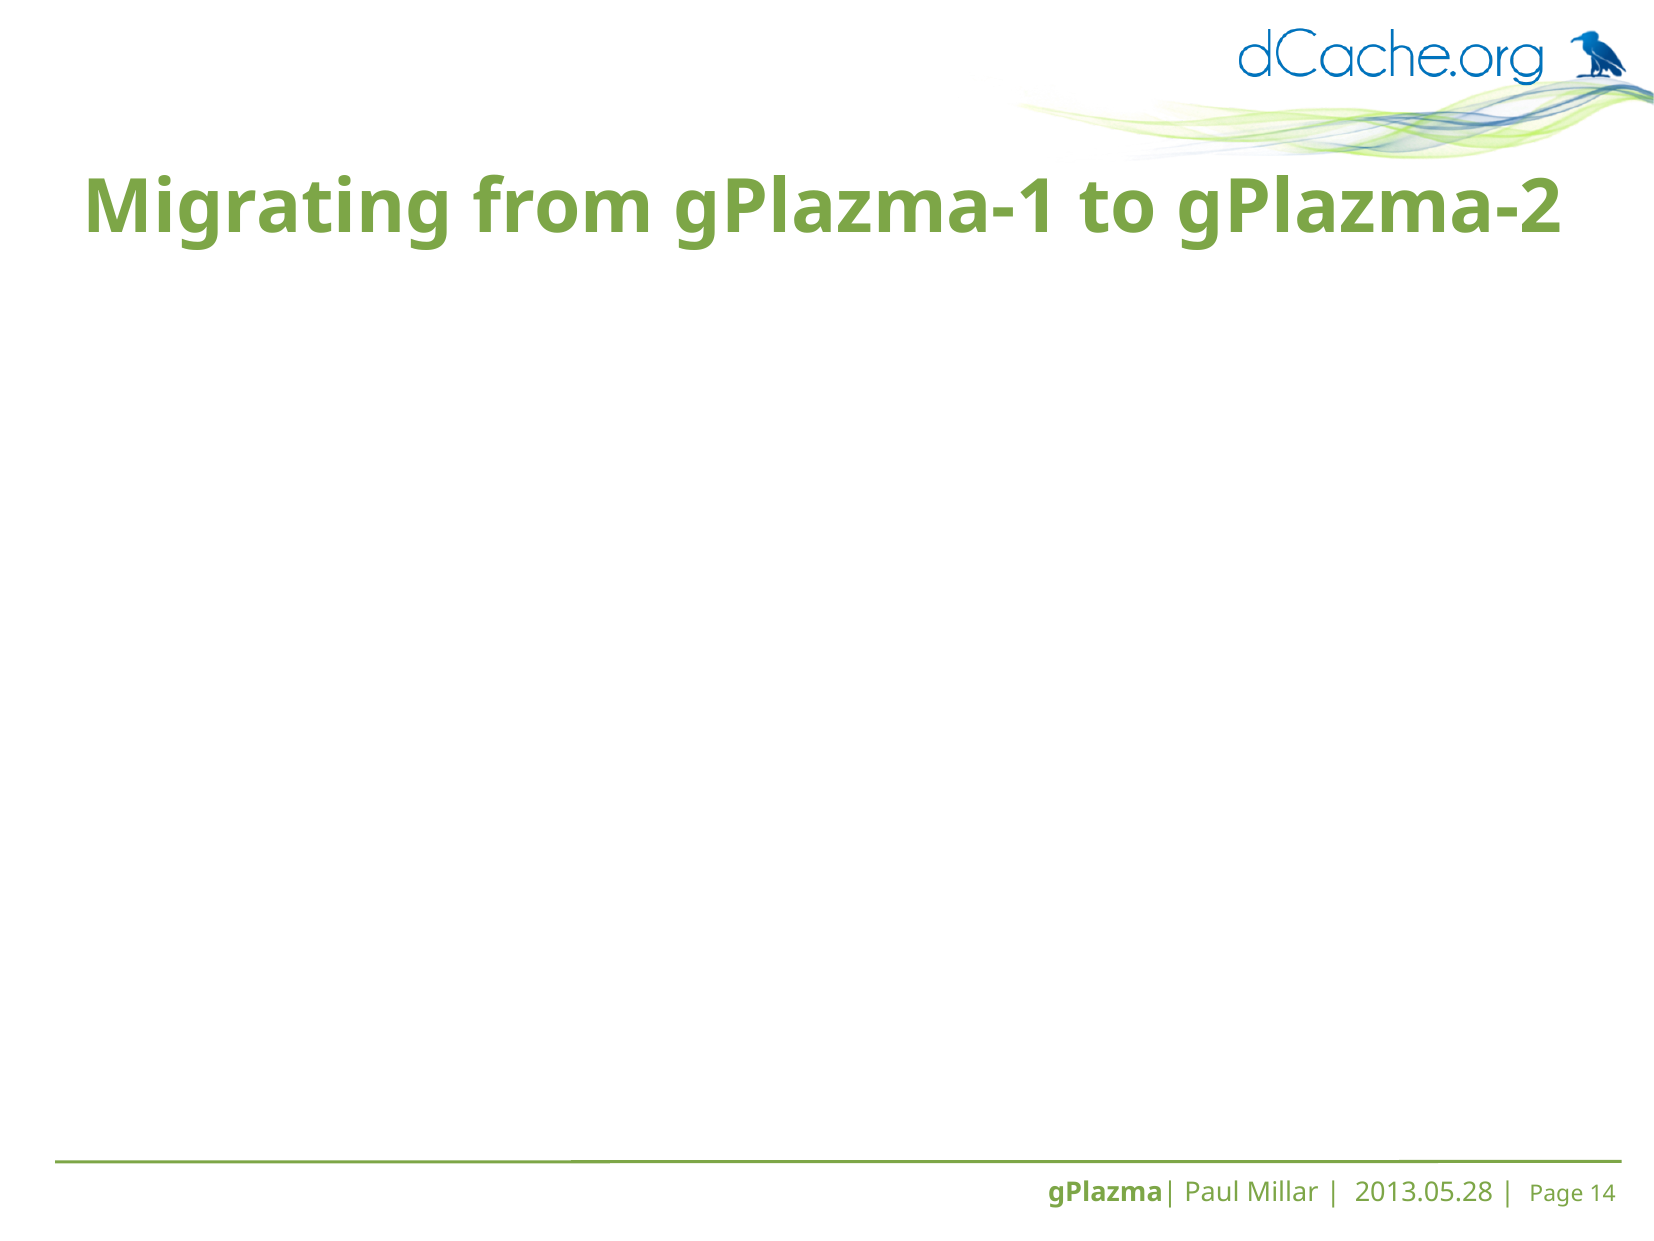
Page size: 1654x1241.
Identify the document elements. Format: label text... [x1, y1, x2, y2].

title Migrating from gPlazma-1 to gPlazma-2 [82, 155, 1605, 252]
picture [956, 16, 1654, 169]
